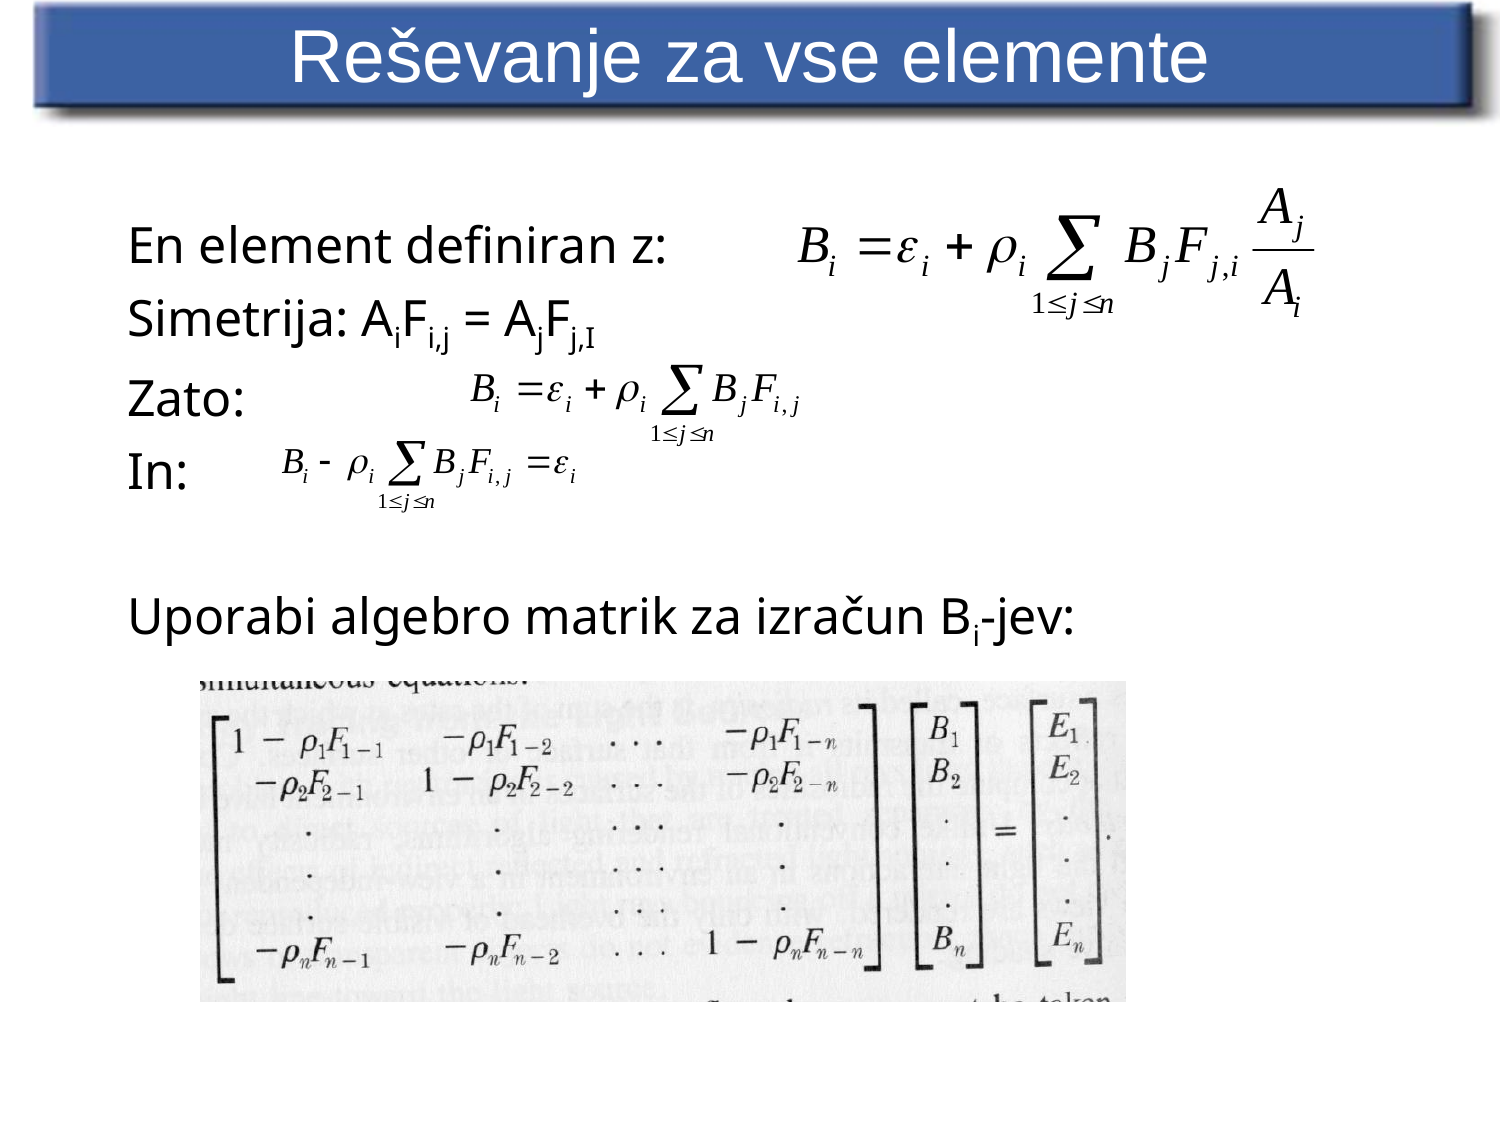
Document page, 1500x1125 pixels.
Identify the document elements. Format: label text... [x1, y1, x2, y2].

picture [32, 0, 1500, 127]
list En element definiran z: Simetrija: AiFi,j = AjFj,I Zato: In: Uporabi algebro matrik za izračun Bi-jev: [112, 205, 1388, 894]
chart [787, 170, 1327, 330]
chart [275, 357, 813, 520]
title Reševanje za vse elemente [112, 0, 1388, 106]
picture [200, 681, 1126, 1002]
